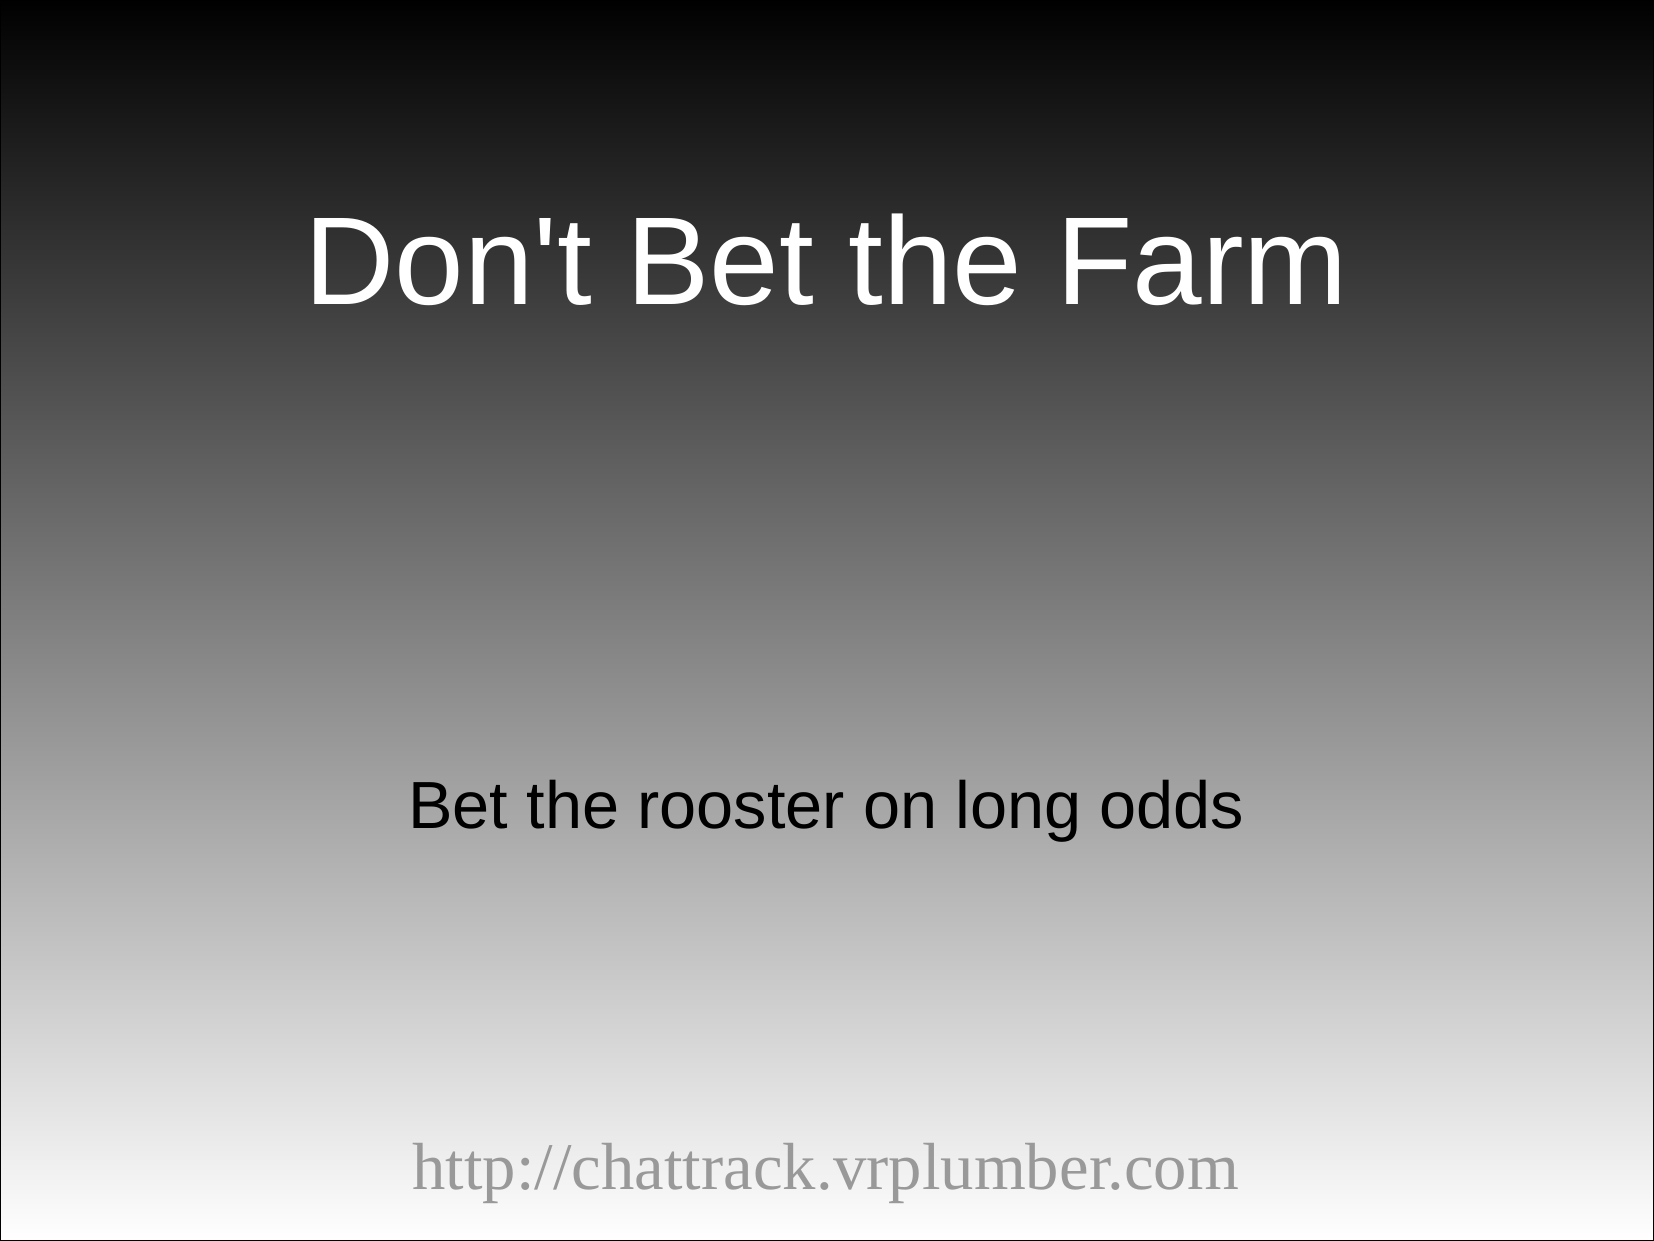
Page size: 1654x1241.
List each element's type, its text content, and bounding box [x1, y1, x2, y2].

title Don't Bet the Farm [0, 49, 1654, 473]
subtitle Bet the rooster on long odds [29, 395, 1625, 1215]
